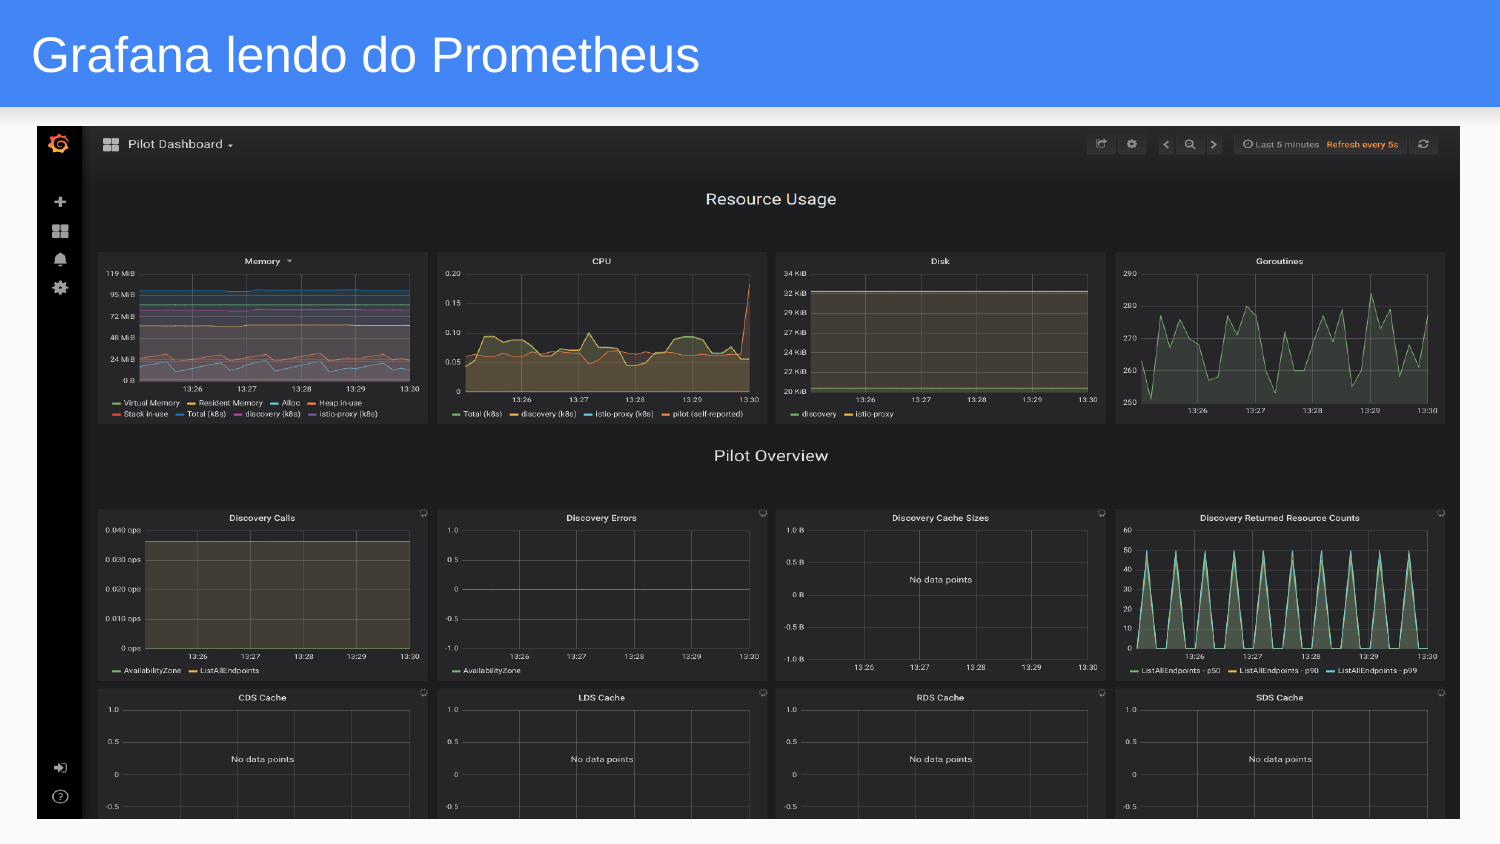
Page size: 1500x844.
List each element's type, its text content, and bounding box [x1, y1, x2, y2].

picture [37, 126, 1460, 819]
title Grafana lendo do Prometheus [16, 2, 1464, 102]
